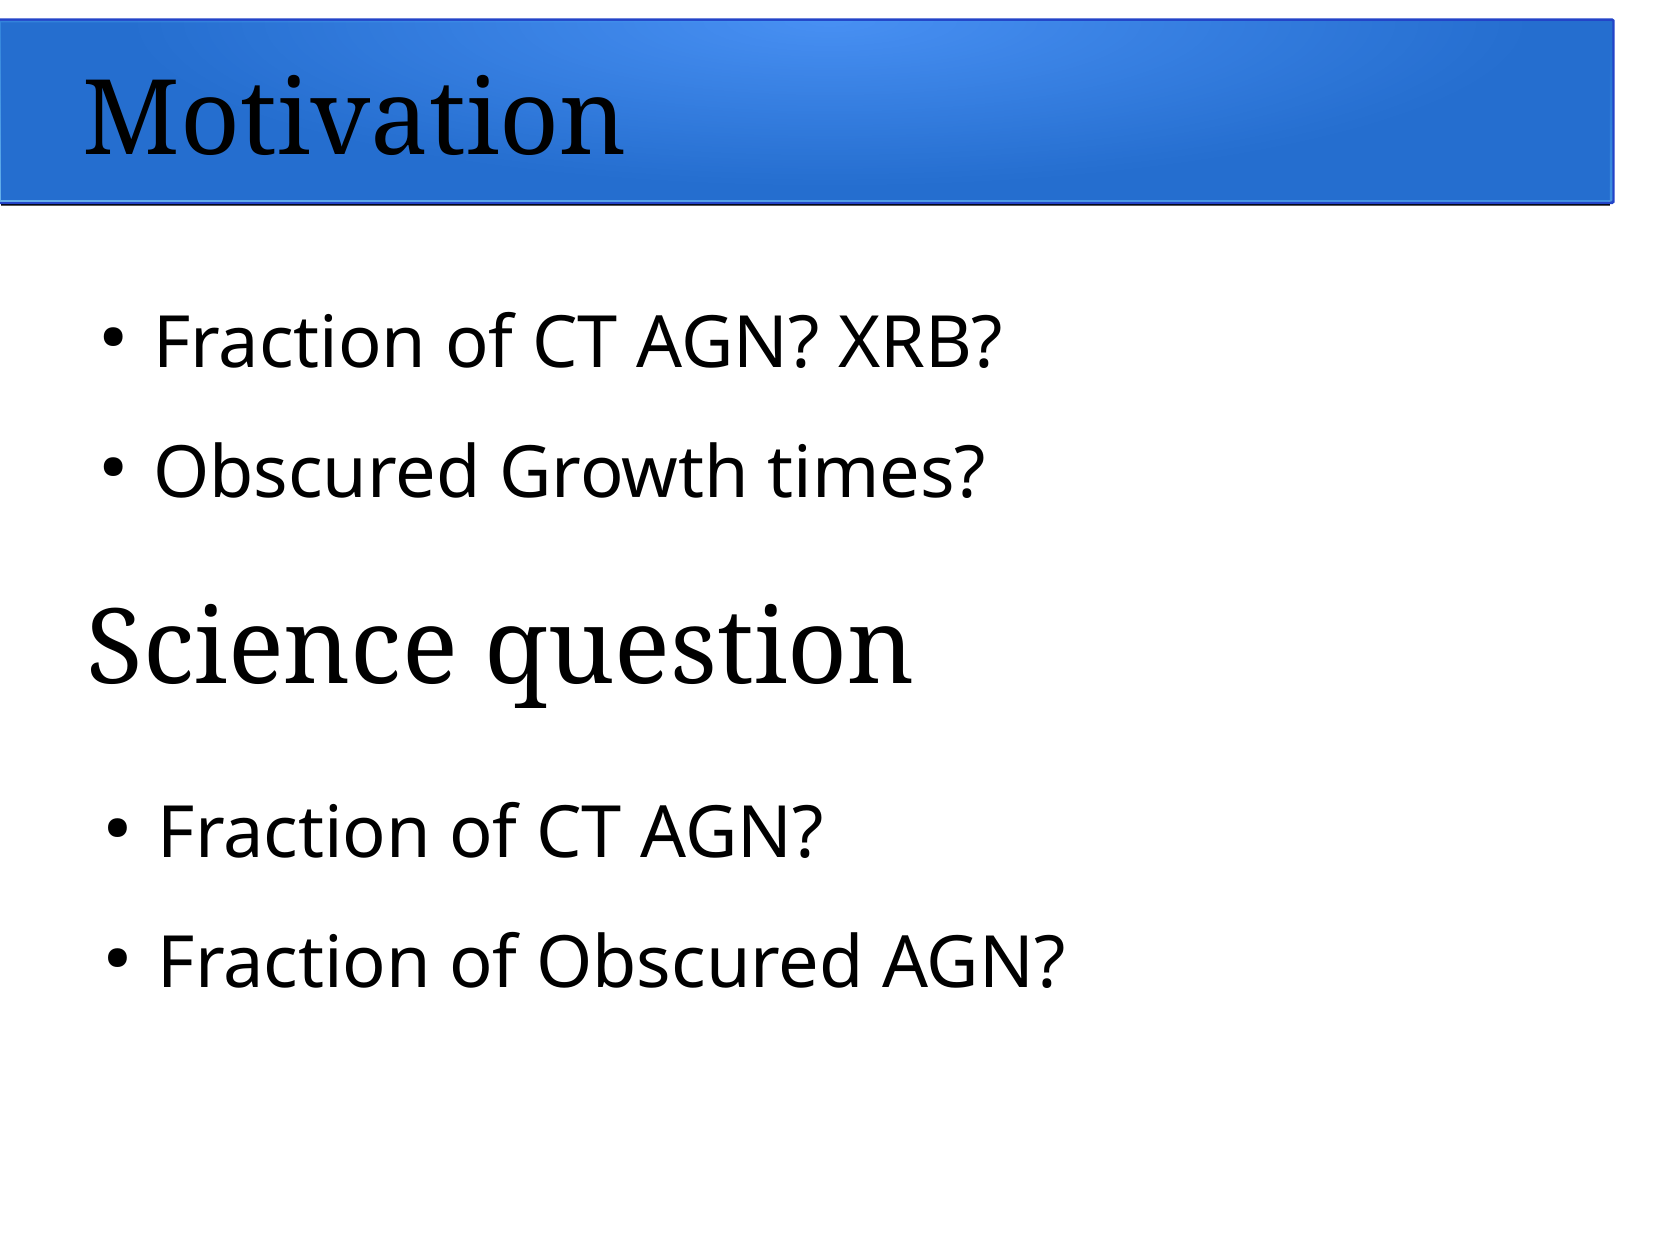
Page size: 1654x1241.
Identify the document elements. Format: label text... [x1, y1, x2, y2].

list Fraction of CT AGN? Fraction of Obscured AGN? [86, 780, 1576, 1241]
title Science question [86, 540, 1576, 748]
title Motivation [82, 47, 1591, 181]
list Fraction of CT AGN? XRB? Obscured Growth times? [82, 290, 1571, 541]
